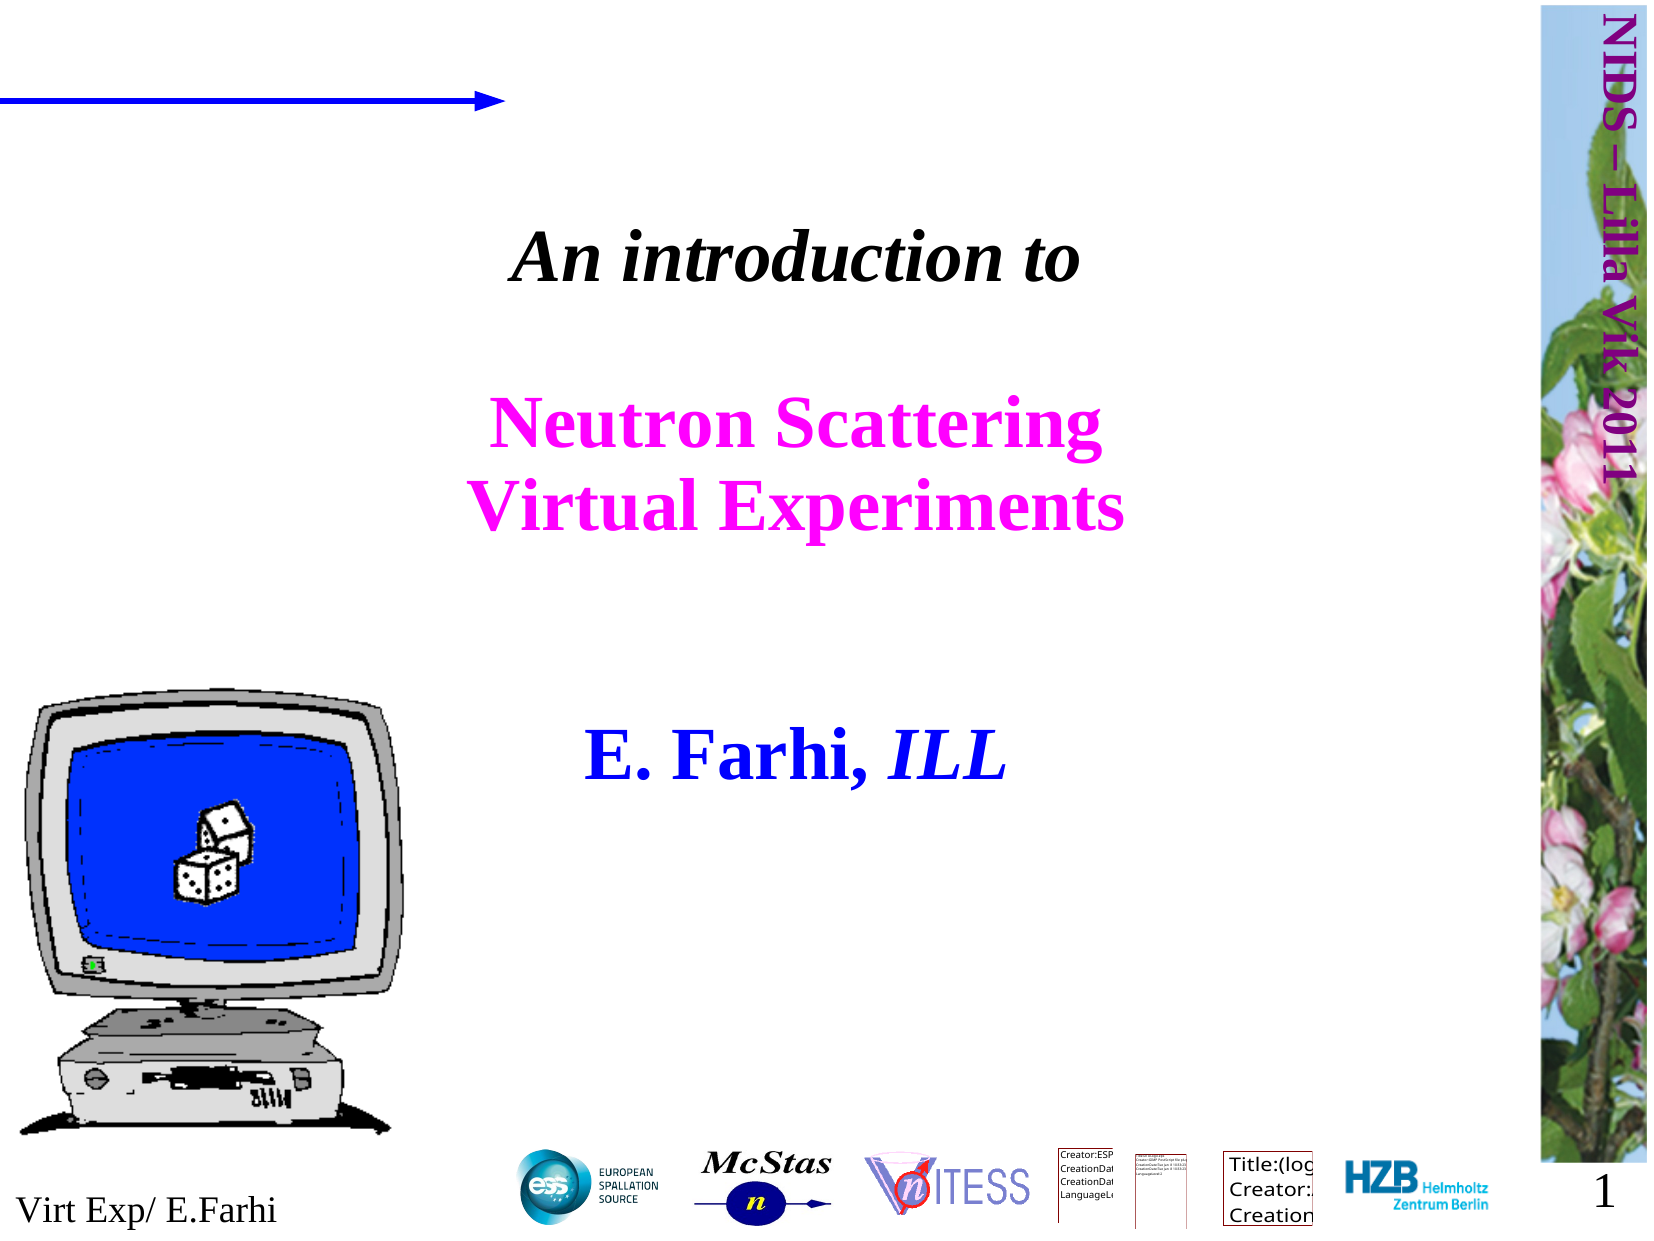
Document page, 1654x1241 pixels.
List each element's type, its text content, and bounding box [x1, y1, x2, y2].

picture [3, 679, 426, 1155]
text_box An introduction to Neutron Scattering Virtual Experiments E. Farhi, ILL [466, 215, 1654, 916]
picture [1542, 916, 1646, 1162]
picture [1542, 6, 1646, 215]
picture [692, 1150, 834, 1226]
picture [529, 1164, 573, 1209]
picture [1323, 1145, 1526, 1221]
picture [858, 1145, 1037, 1221]
picture [516, 1149, 658, 1225]
